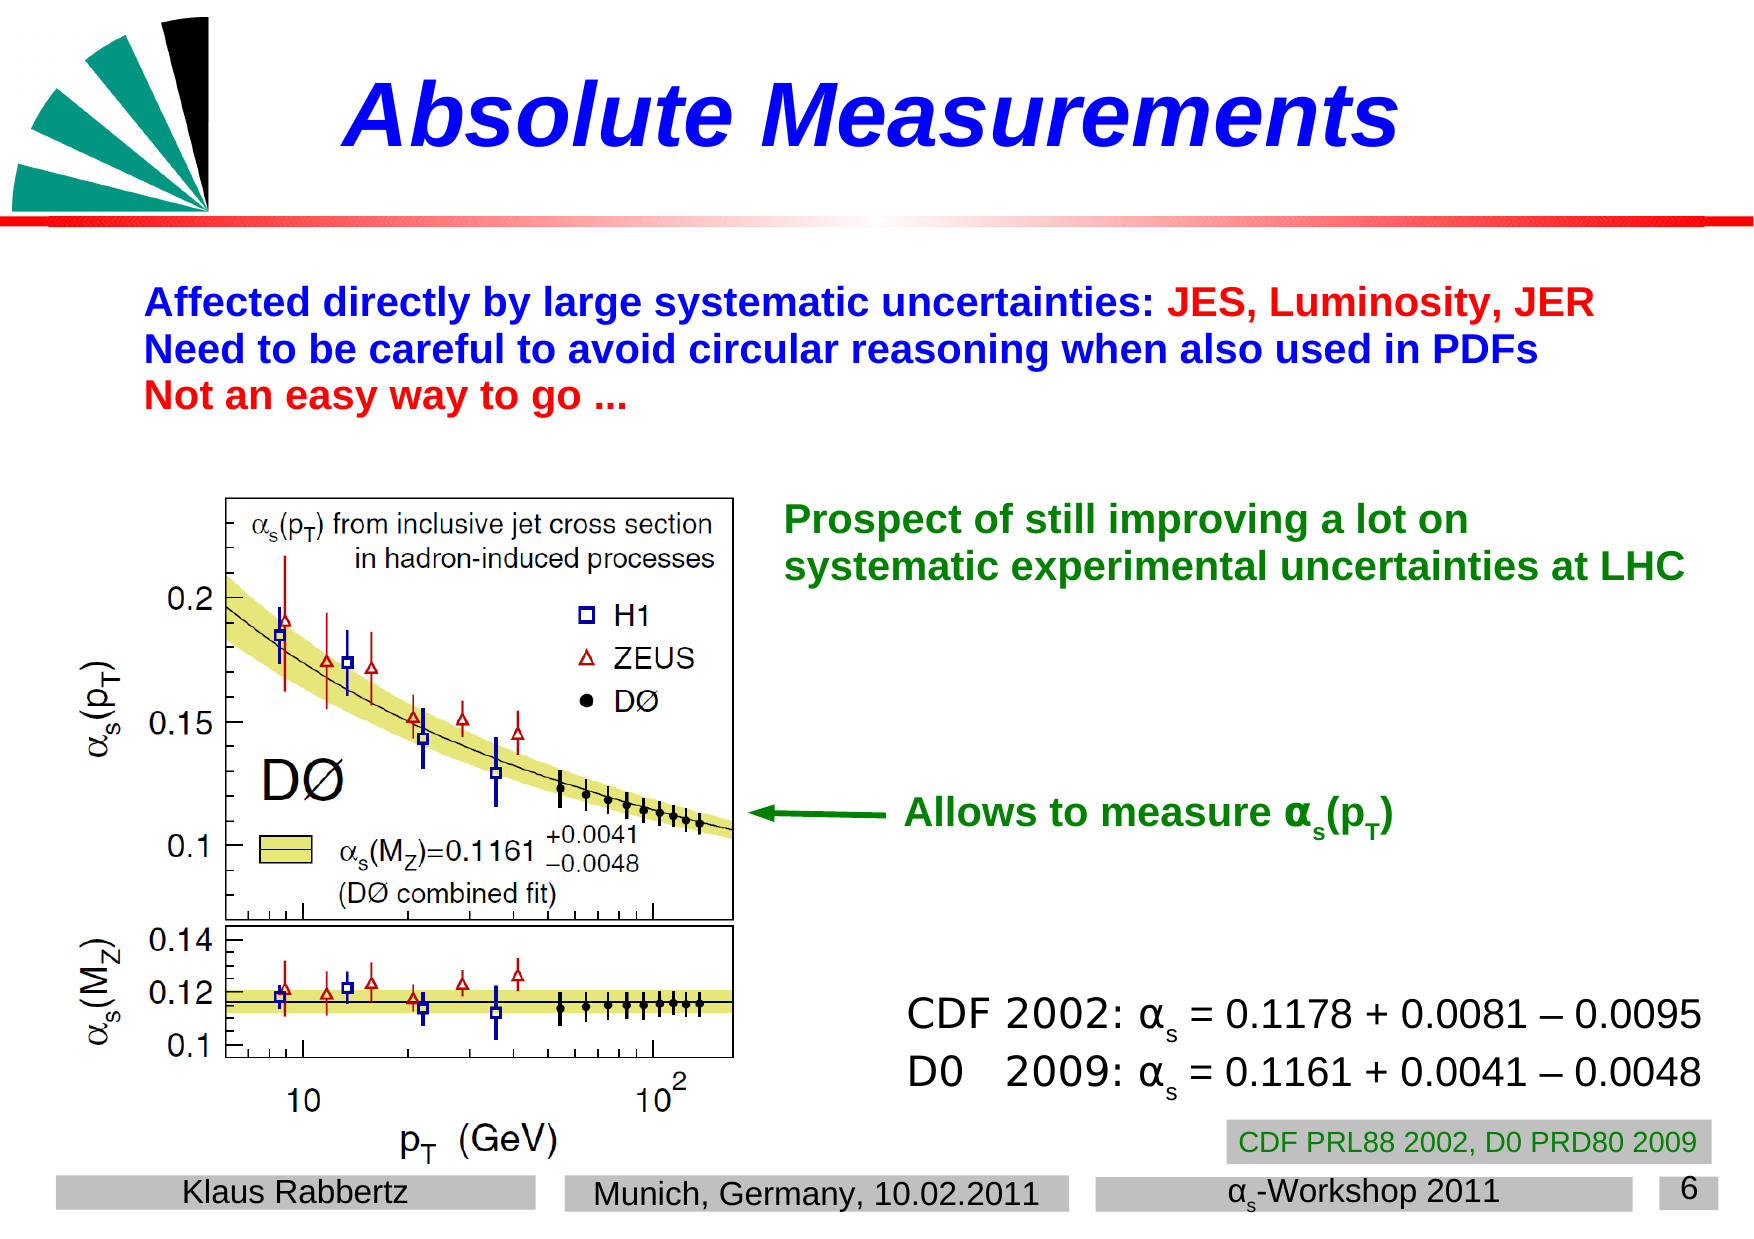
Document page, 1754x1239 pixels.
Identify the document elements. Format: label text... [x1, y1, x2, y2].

text_box CDF PRL88 2002, D0 PRD80 2009 [1226, 1119, 1712, 1165]
title Absolute Measurements [220, 16, 1525, 213]
text_box Affected directly by large systematic uncertainties: JES, Luminosity, JER Need to be careful to avoid circular reasoning when also used in PDFs Not an easy way to go ... [131, 273, 1605, 425]
picture [68, 483, 744, 1172]
text_box Allows to measure αs(pT) [891, 781, 1407, 852]
picture [12, 17, 209, 214]
text_box Prospect of still improving a lot on systematic experimental uncertainties at LHC [771, 490, 1710, 596]
text_box CDF 2002: αs = 0.1178 + 0.0081 – 0.0095 D0 2009: αs = 0.1161 + 0.0041 – 0.0048 [894, 984, 1715, 1112]
